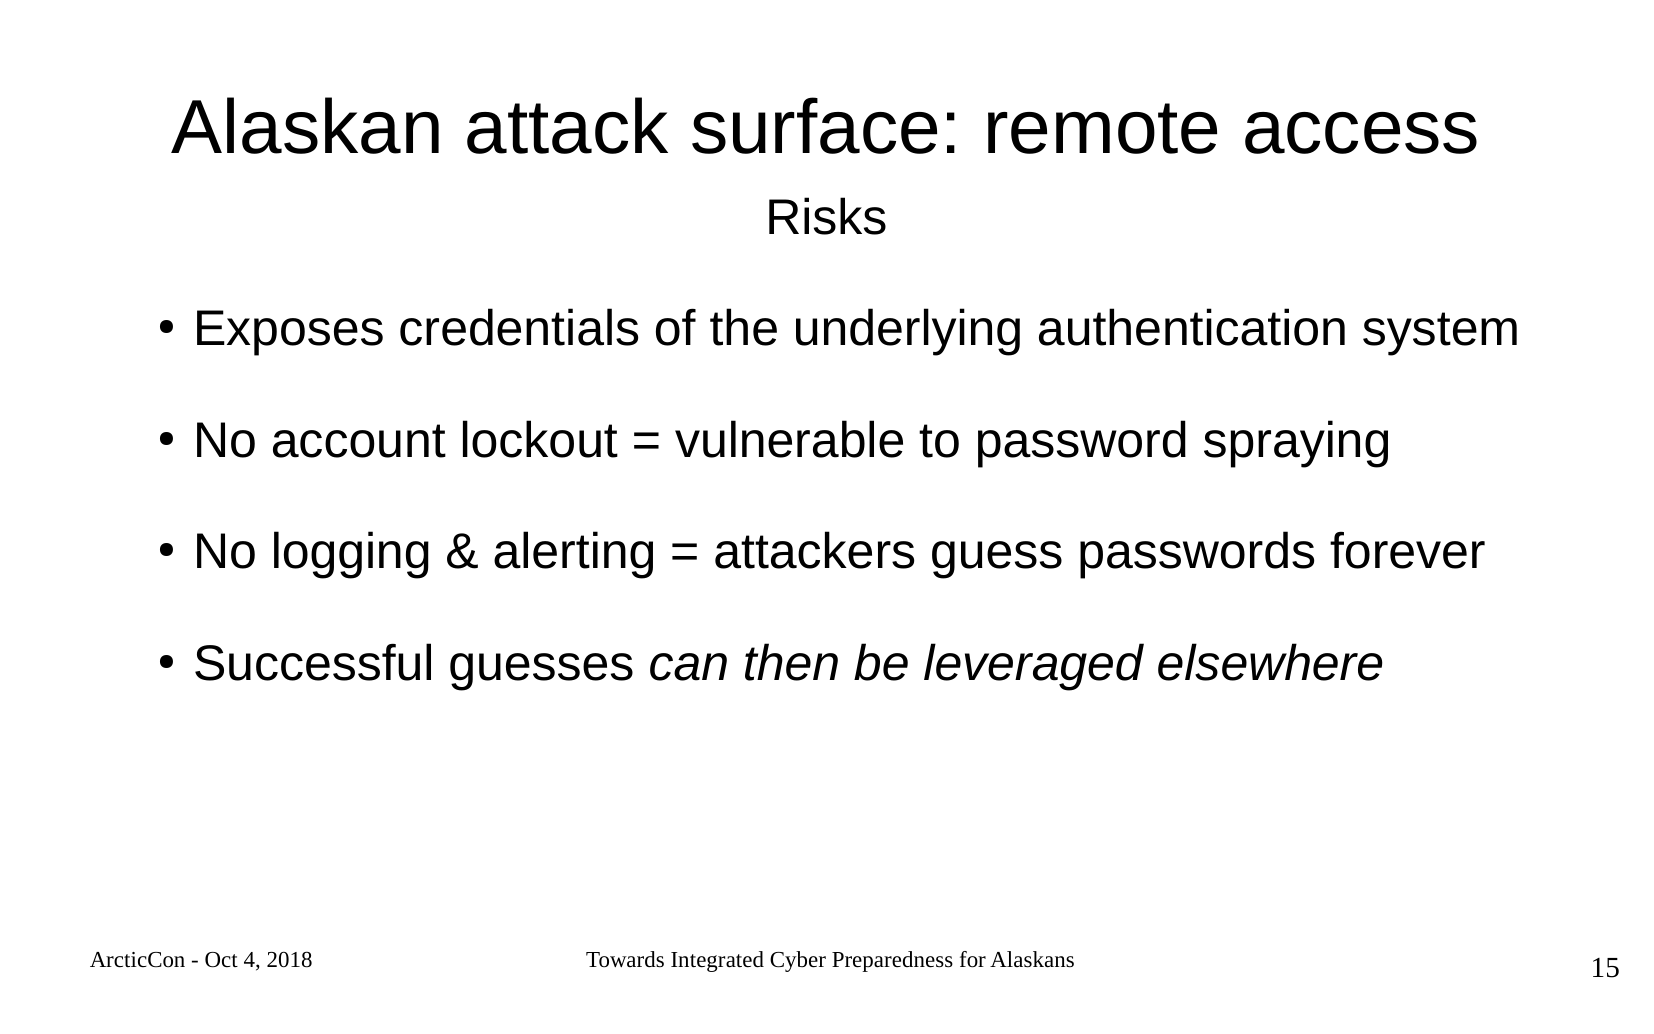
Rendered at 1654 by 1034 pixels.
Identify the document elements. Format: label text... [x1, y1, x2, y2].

subtitle Risks Exposes credentials of the underlying authentication system No account lockout = vulnerable to password spraying No logging & alerting = attackers guess passwords forever Successful guesses can then be leveraged elsewhere [82, 189, 1571, 980]
text_box <number> [1560, 951, 1621, 1023]
title Alaskan attack surface: remote access [82, 41, 1571, 189]
